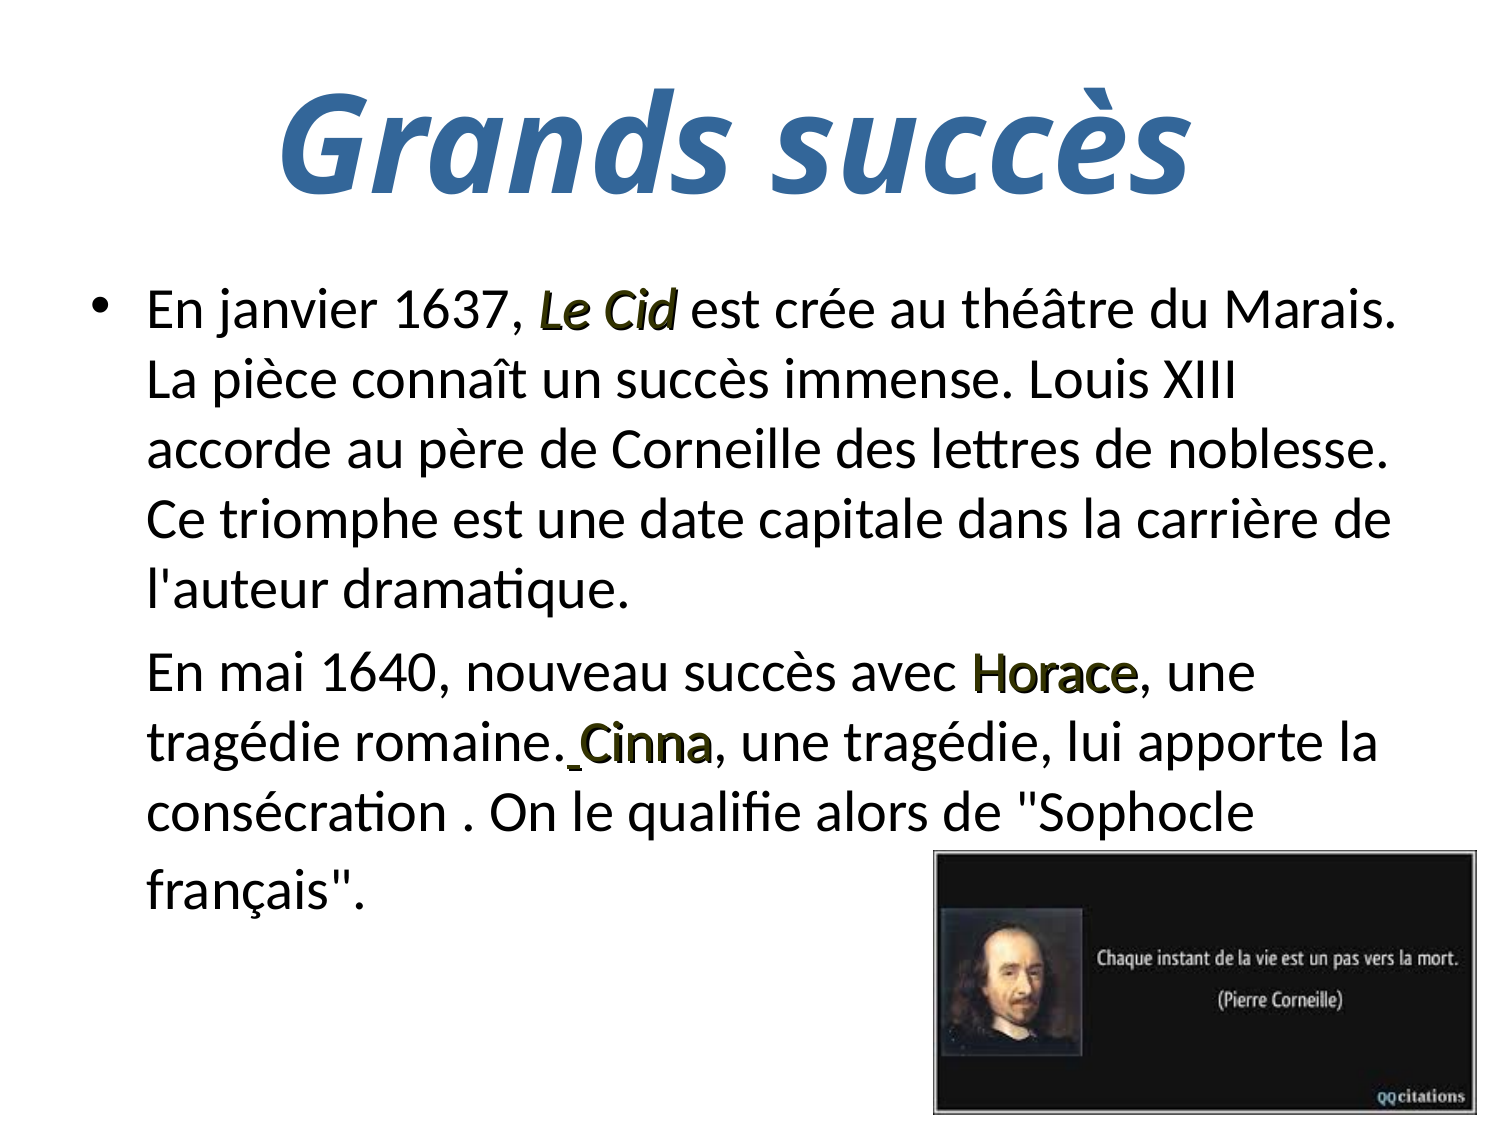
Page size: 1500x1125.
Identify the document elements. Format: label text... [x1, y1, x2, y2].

title Grands succès [75, 45, 1425, 233]
list En janvier 1637, Le Cid est crée au théâtre du Marais. La pièce connaît un succès immense. Louis XIII accorde au père de Corneille des lettres de noblesse. Ce triomphe est une date capitale dans la carrière de l'auteur dramatique. En mai 1640, nouveau succès avec Horace, une tragédie romaine. Cinna, une tragédie, lui apporte la consécration . On le qualifie alors de "Sophocle français". [75, 262, 1425, 1005]
picture [933, 850, 1477, 1115]
